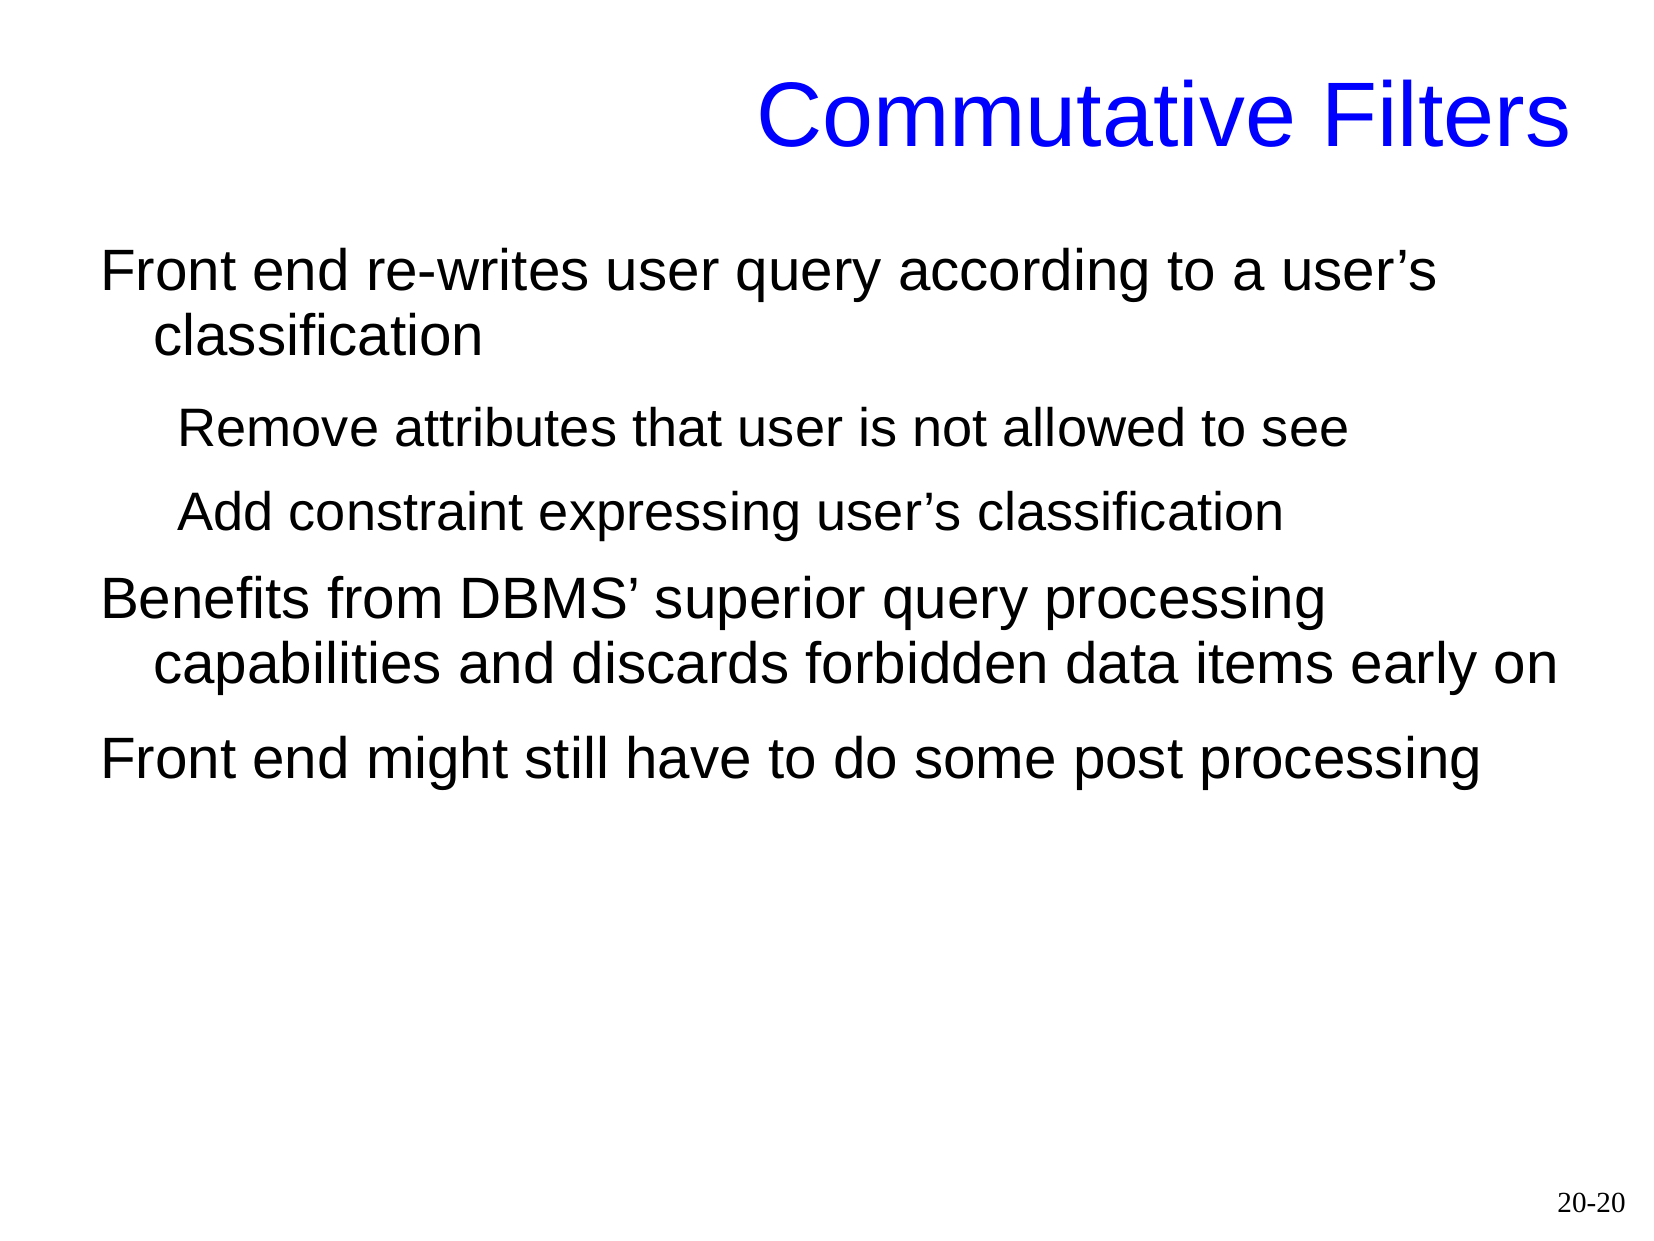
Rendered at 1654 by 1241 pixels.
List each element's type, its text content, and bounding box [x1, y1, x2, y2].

list Front end re-writes user query according to a user’s classification Remove attributes that user is not allowed to see Add constraint expressing user’s classification Benefits from DBMS’ superior query processing capabilities and discards forbidden data items early on Front end might still have to do some post processing [82, 237, 1571, 1170]
title Commutative Filters [84, 11, 1573, 218]
